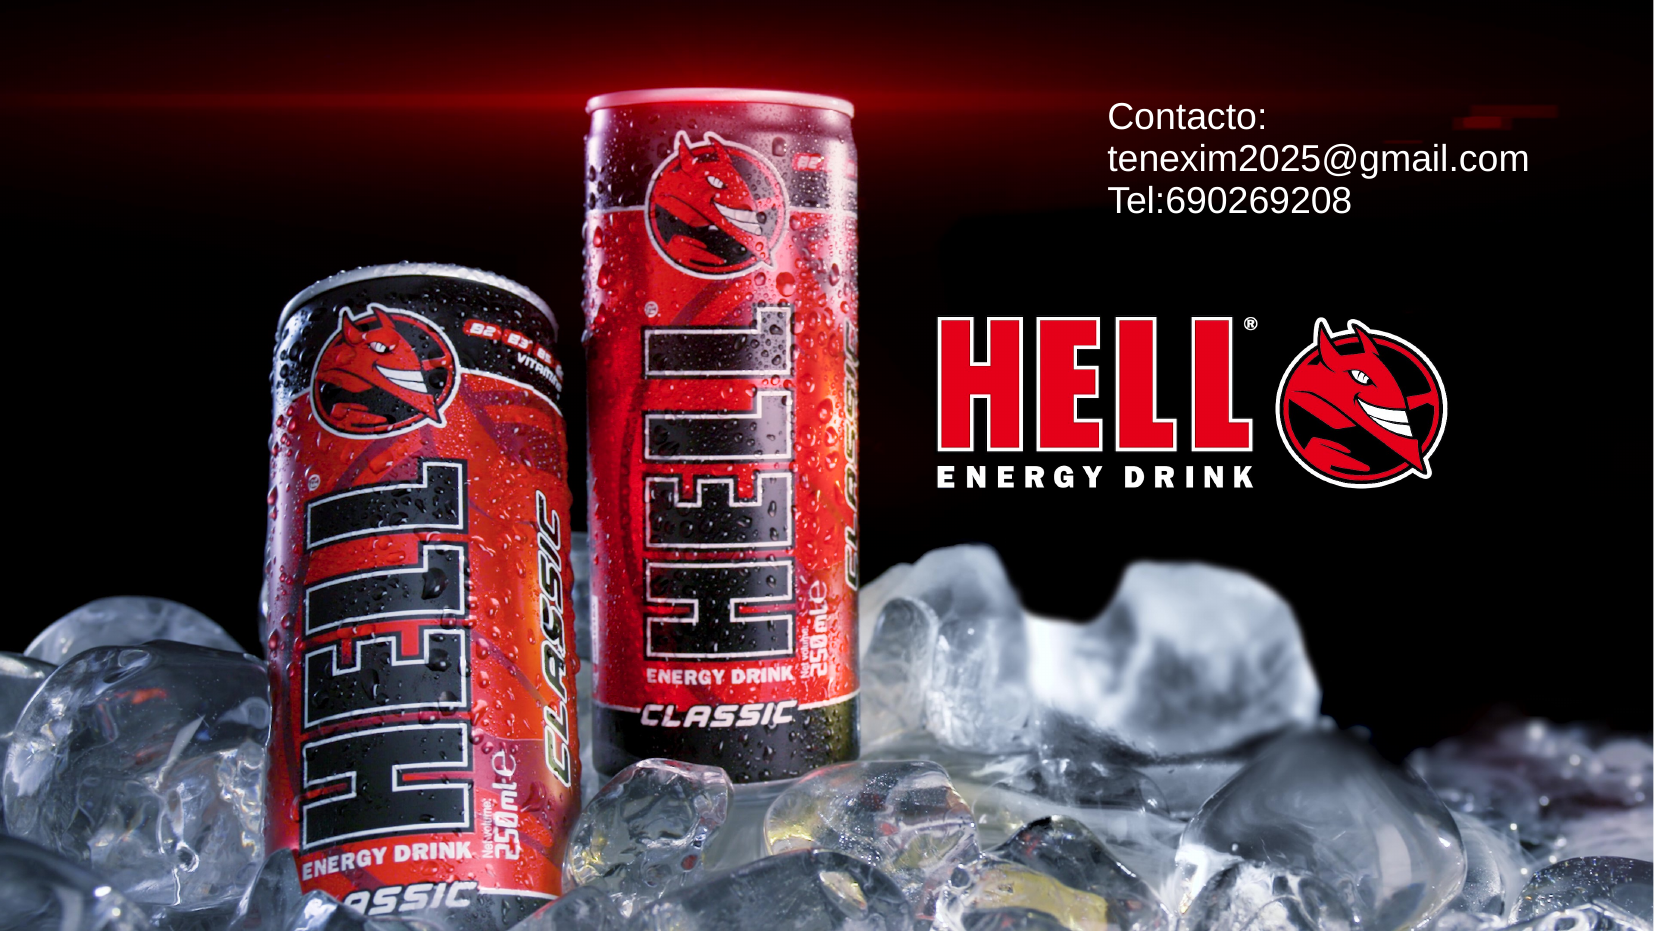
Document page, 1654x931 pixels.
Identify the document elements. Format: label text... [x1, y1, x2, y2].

text_box Contacto: tenexim2025@gmail.com Tel:690269208 [1092, 88, 1595, 296]
picture [0, 0, 1654, 931]
